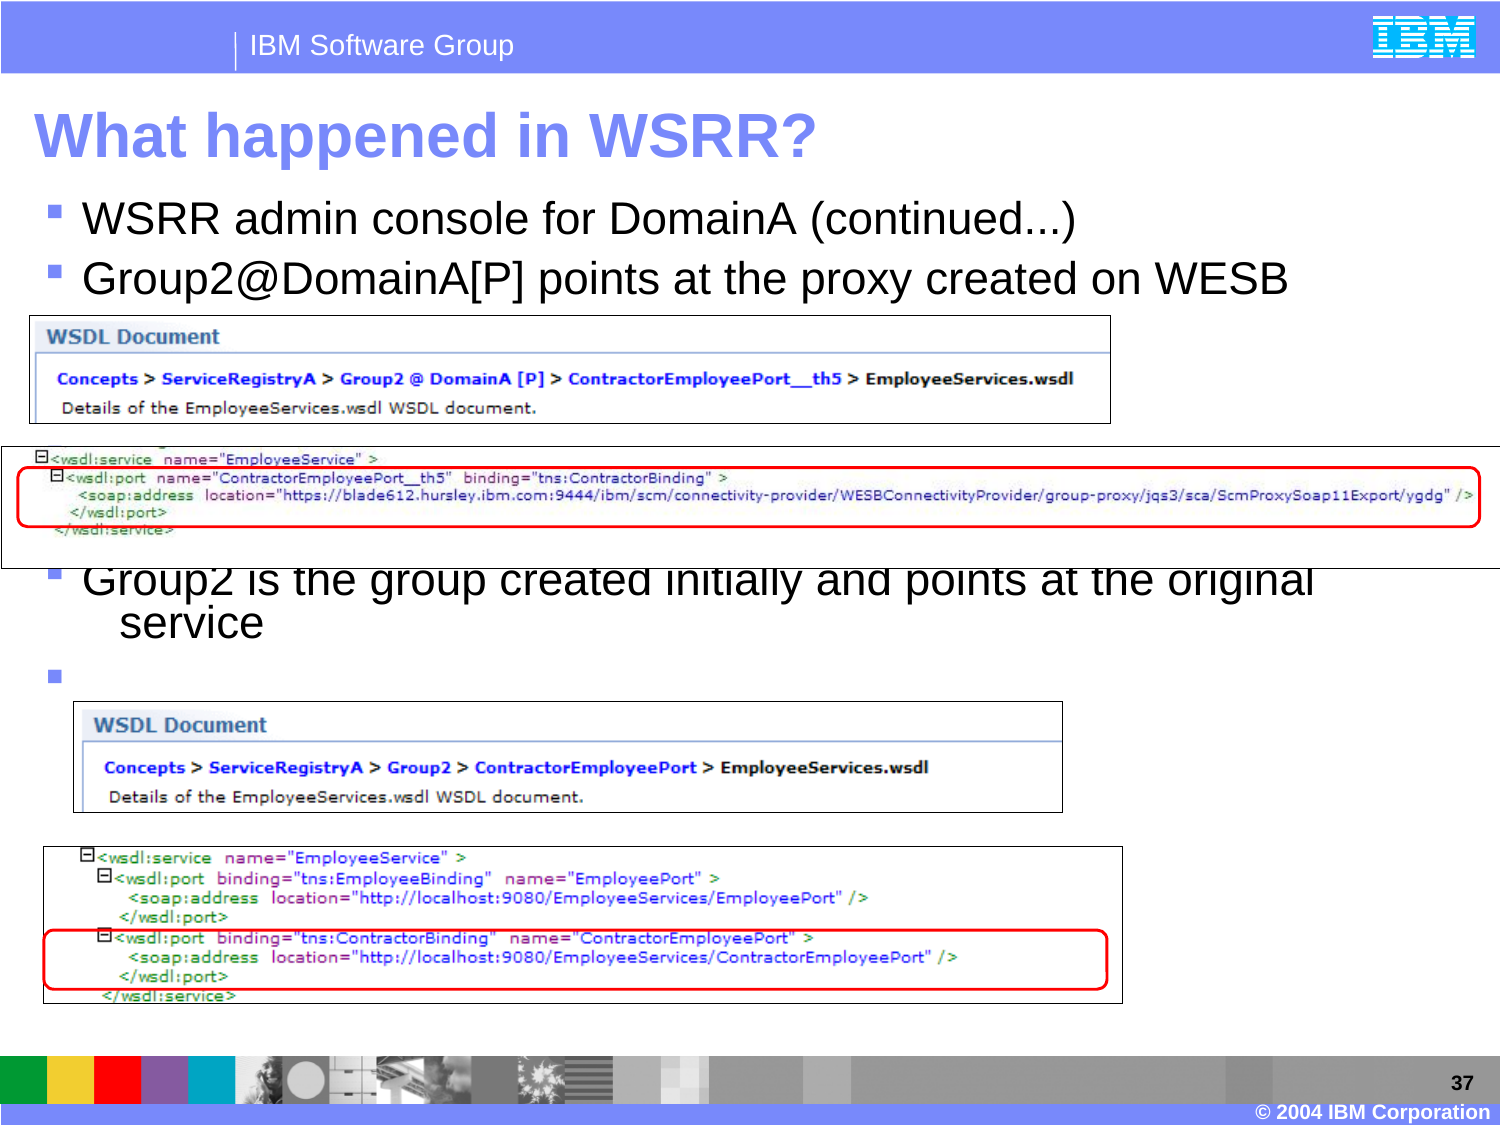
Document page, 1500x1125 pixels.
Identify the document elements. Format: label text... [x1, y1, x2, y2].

title What happened in WSRR? [19, 97, 1483, 181]
picture [73, 701, 1063, 813]
picture [0, 1056, 1500, 1104]
picture [29, 315, 1111, 424]
list WSRR admin console for DomainA (continued...) Group2@DomainA[P] points at the proxy created on WESB Group2 is the group created initially and points at the original service [29, 191, 1403, 446]
picture [46, 932, 1105, 987]
list WSRR admin console for DomainA (continued...) Group2@DomainA[P] points at the proxy created on WESB Group2 is the group created initially and points at the original service [29, 569, 1403, 1004]
picture [43, 846, 1123, 1004]
picture [1, 446, 1500, 569]
